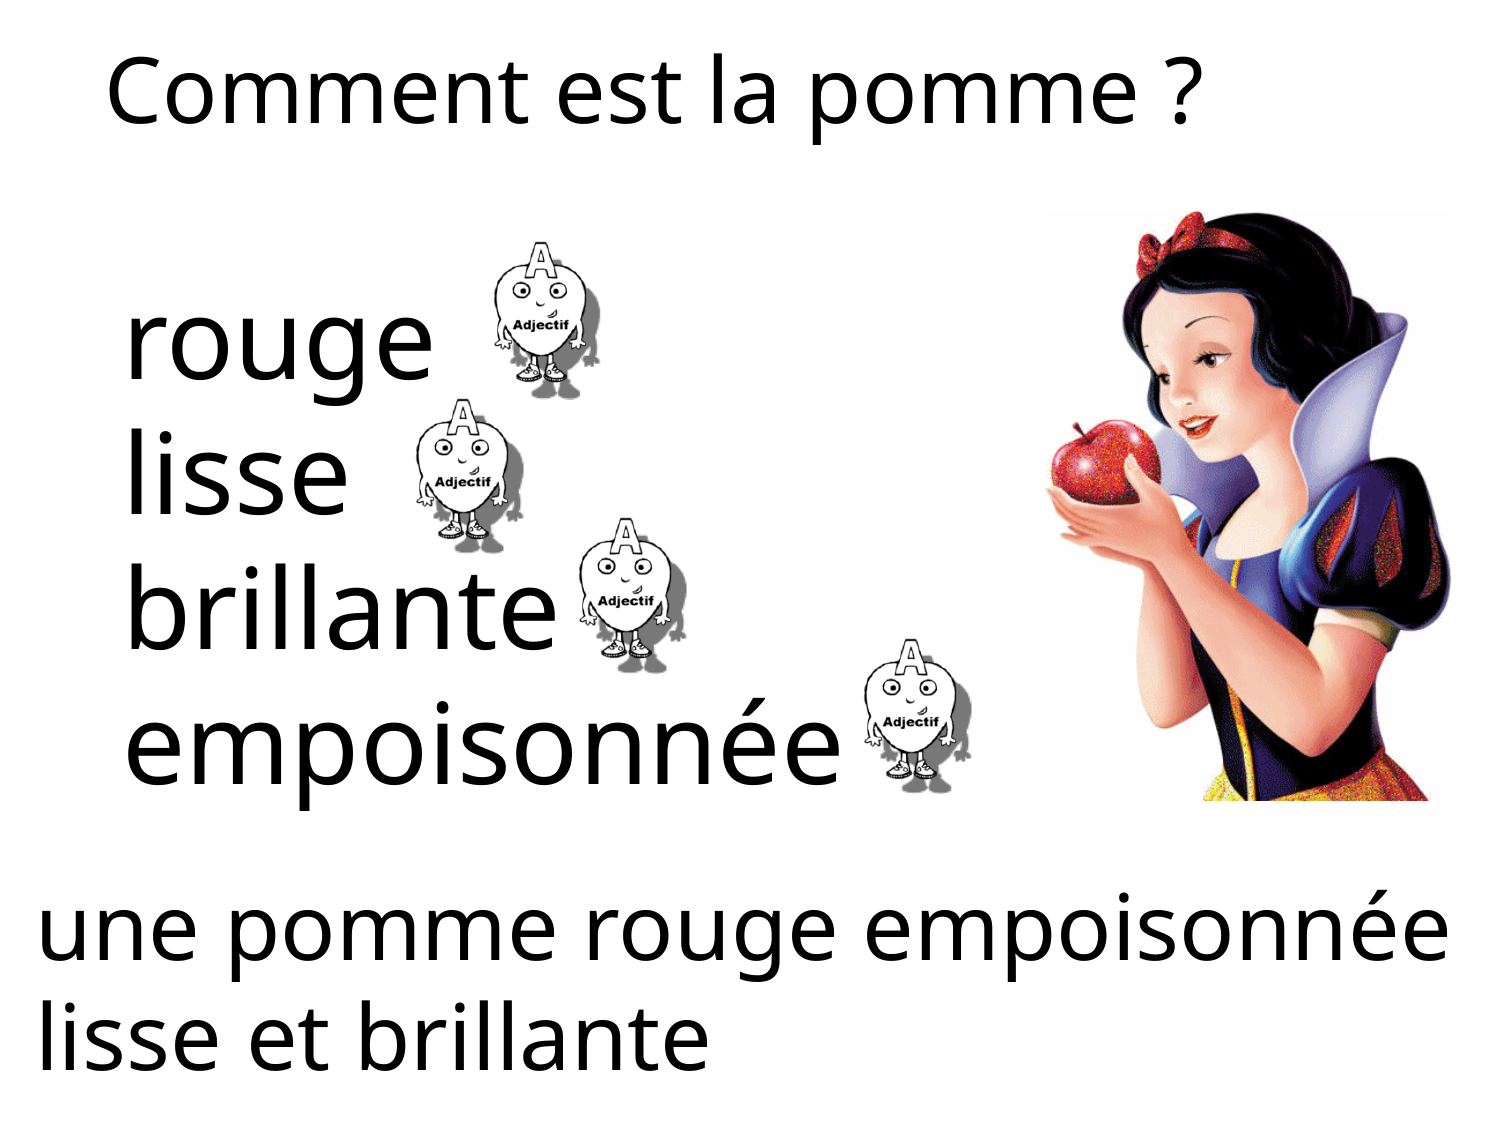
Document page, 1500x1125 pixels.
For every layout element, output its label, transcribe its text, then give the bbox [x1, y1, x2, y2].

text_box une pomme rouge empoisonnée lisse et brillante [20, 862, 1469, 1097]
text_box Comment est la pomme ? [90, 24, 1220, 149]
text_box rouge lisse brillante empoisonnée [107, 259, 948, 815]
picture [569, 516, 680, 659]
picture [484, 240, 595, 383]
picture [1045, 211, 1451, 801]
picture [406, 397, 517, 540]
picture [854, 637, 965, 780]
